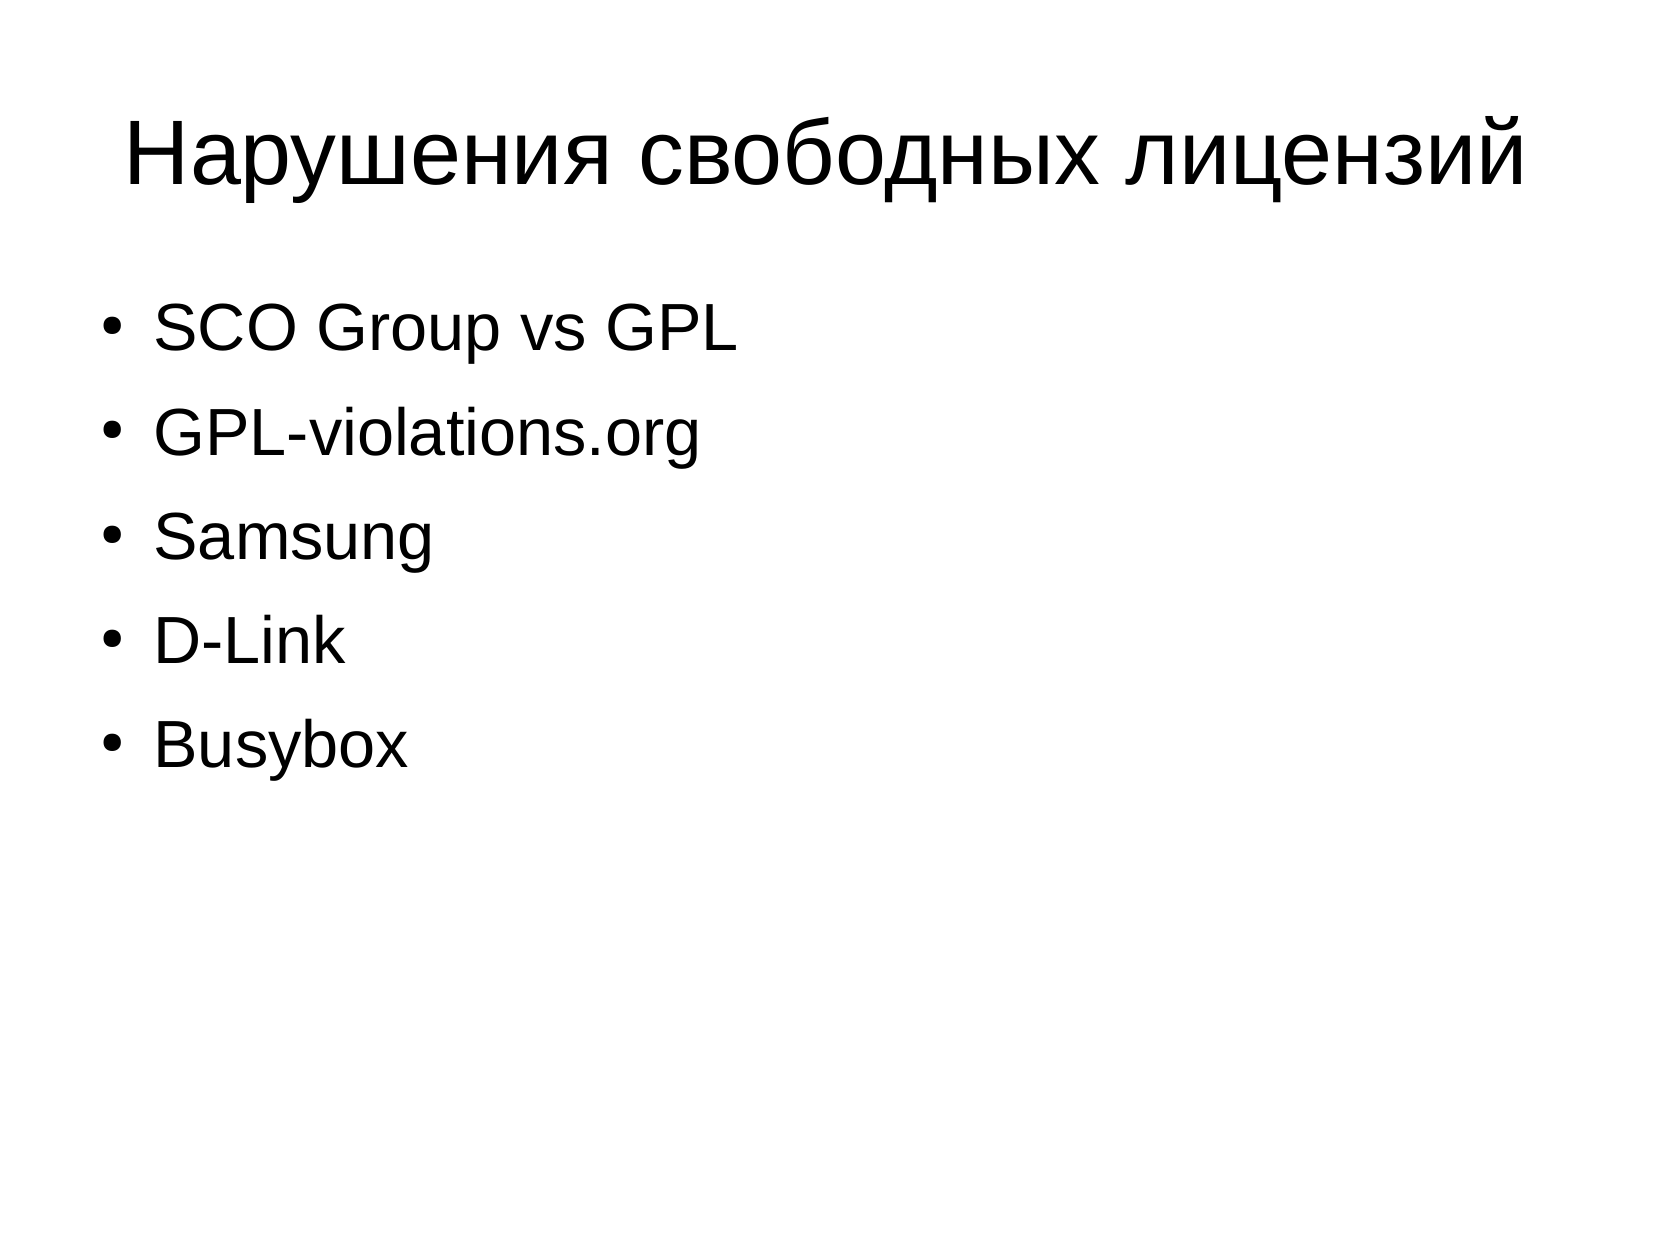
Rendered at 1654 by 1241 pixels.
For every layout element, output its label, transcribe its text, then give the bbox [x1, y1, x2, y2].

title Нарушения свободных лицензий [82, 49, 1571, 257]
list SCO Group vs GPL GPL-violations.org Samsung D-Link Busybox [82, 290, 1571, 1010]
